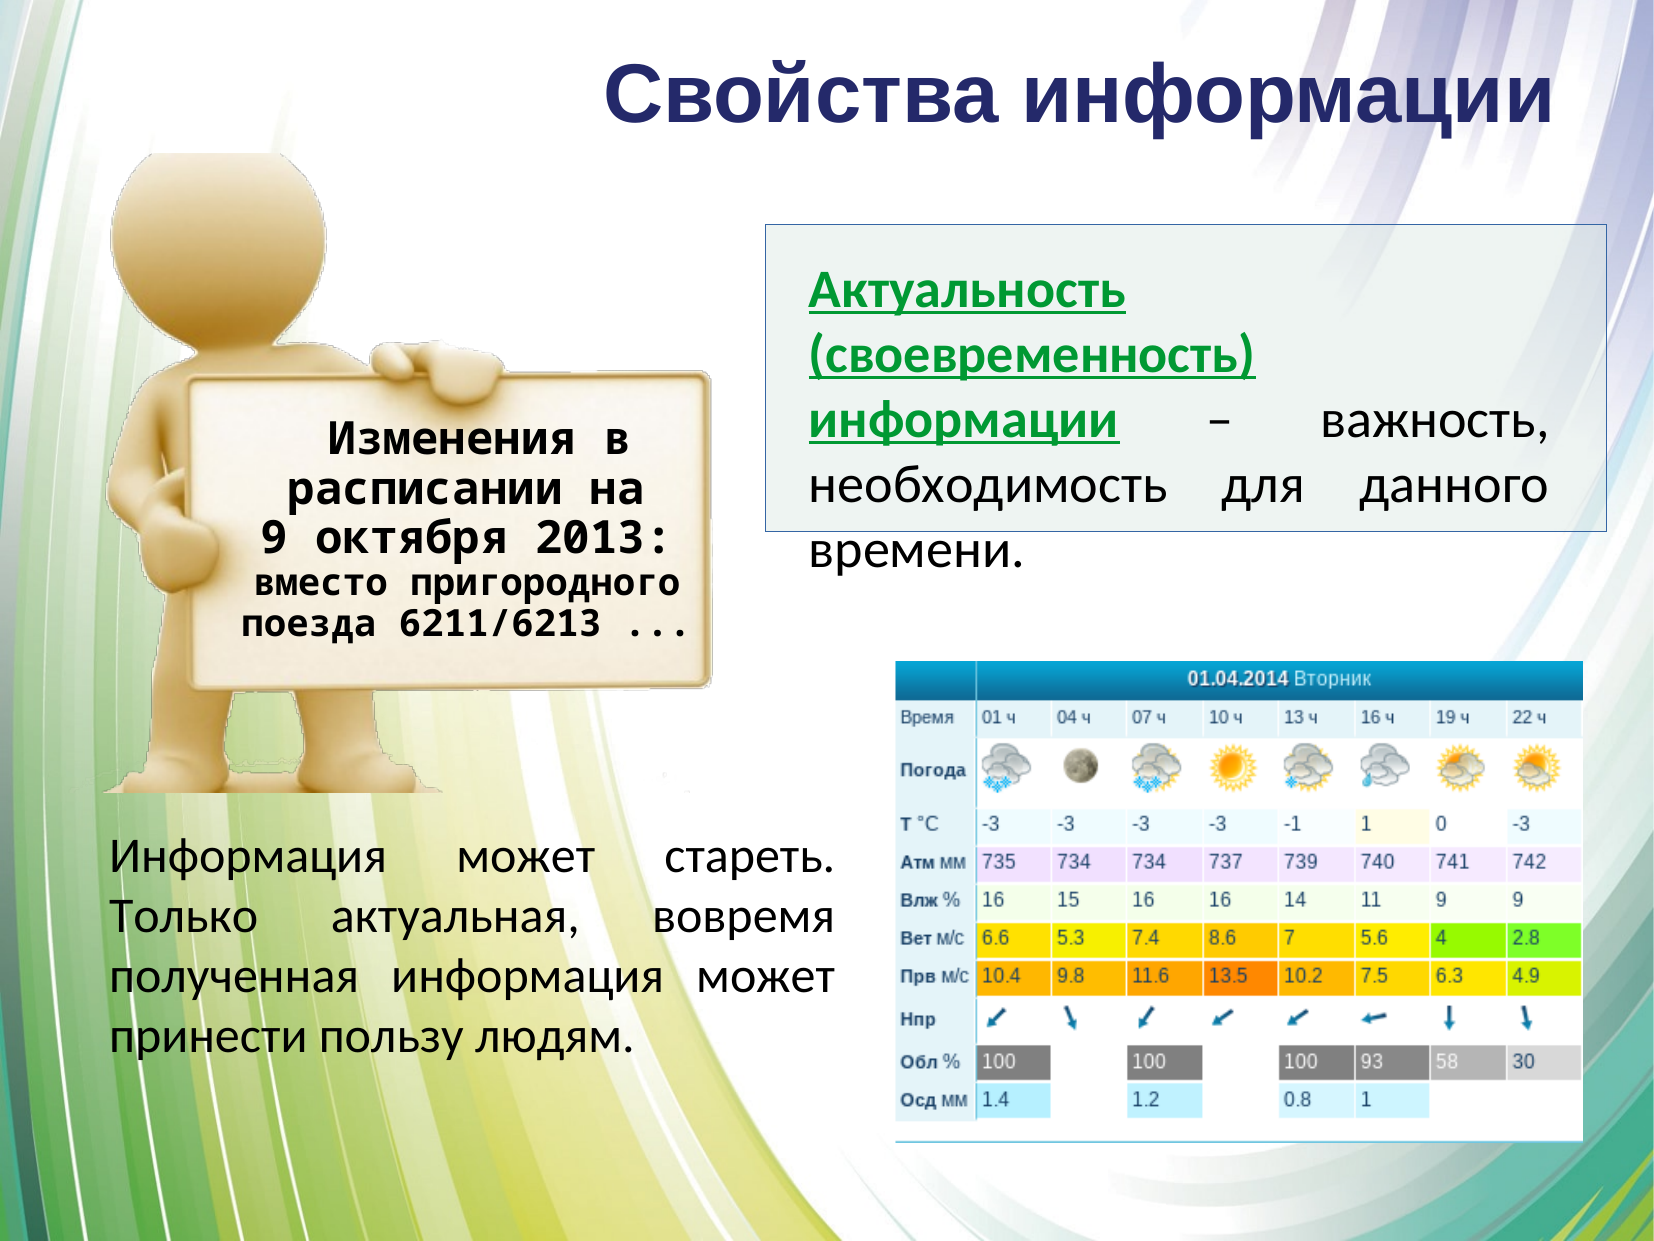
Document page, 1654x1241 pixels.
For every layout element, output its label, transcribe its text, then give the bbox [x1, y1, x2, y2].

text_box Свойства информации [84, 34, 1571, 154]
text_box Изменения в расписании на 9 октября 2013: вместо пригородного поезда 6211/6213 ... [224, 407, 709, 653]
picture [0, 0, 1654, 1241]
text_box Информация может стареть. Только актуальная, вовремя полученная информация может принести пользу людям. [94, 814, 851, 1071]
text_box Актуальность (своевременность) информации – важность, необходимость для данного времени. [793, 245, 1565, 586]
text_box [765, 224, 1607, 532]
